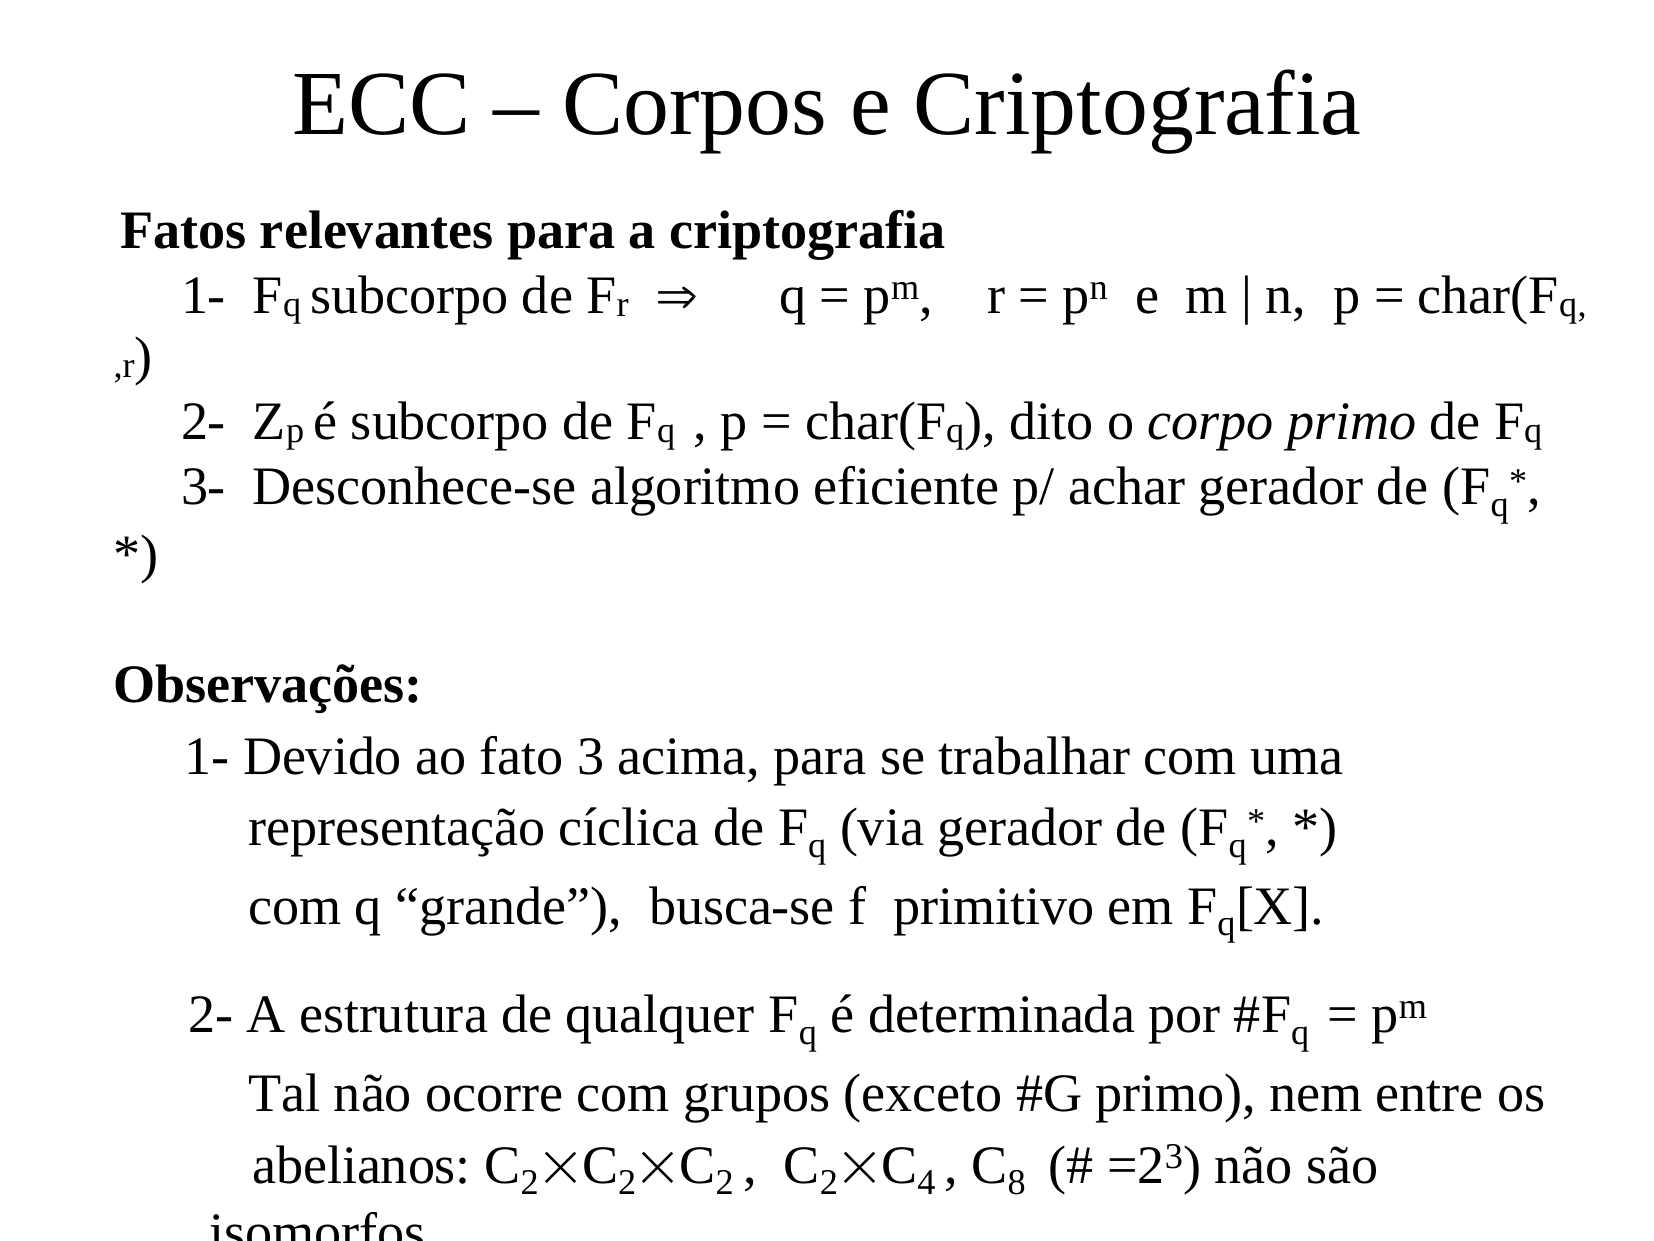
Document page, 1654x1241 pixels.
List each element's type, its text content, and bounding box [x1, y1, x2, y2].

text_box Fatos relevantes para a criptografia 1- Fq subcorpo de Fr q = pm,r = pn e m | n, p = char(Fq, ,r) 2- Zp é subcorpo de Fq , p = char(Fq), dito o corpo primo de Fq 3- Desconhece-se algoritmo eficiente p/ achar gerador de (Fq*, *) Observações: 1- Devido ao fato 3 acima, para se trabalhar com uma representação cíclica de Fq (via gerador de (Fq*, *) com q “grande”), busca-se f primitivo em Fq[X]. 2- A estrutura de qualquer Fq é determinada por #Fq = pm Tal não ocorre com grupos (exceto #G primo), nem entre os abelianos: C2C2C2 , C2C4 , C8 (# =23) não são isomorfos [113, 200, 1588, 1186]
title ECC – Corpos e Criptografia [121, 0, 1534, 208]
